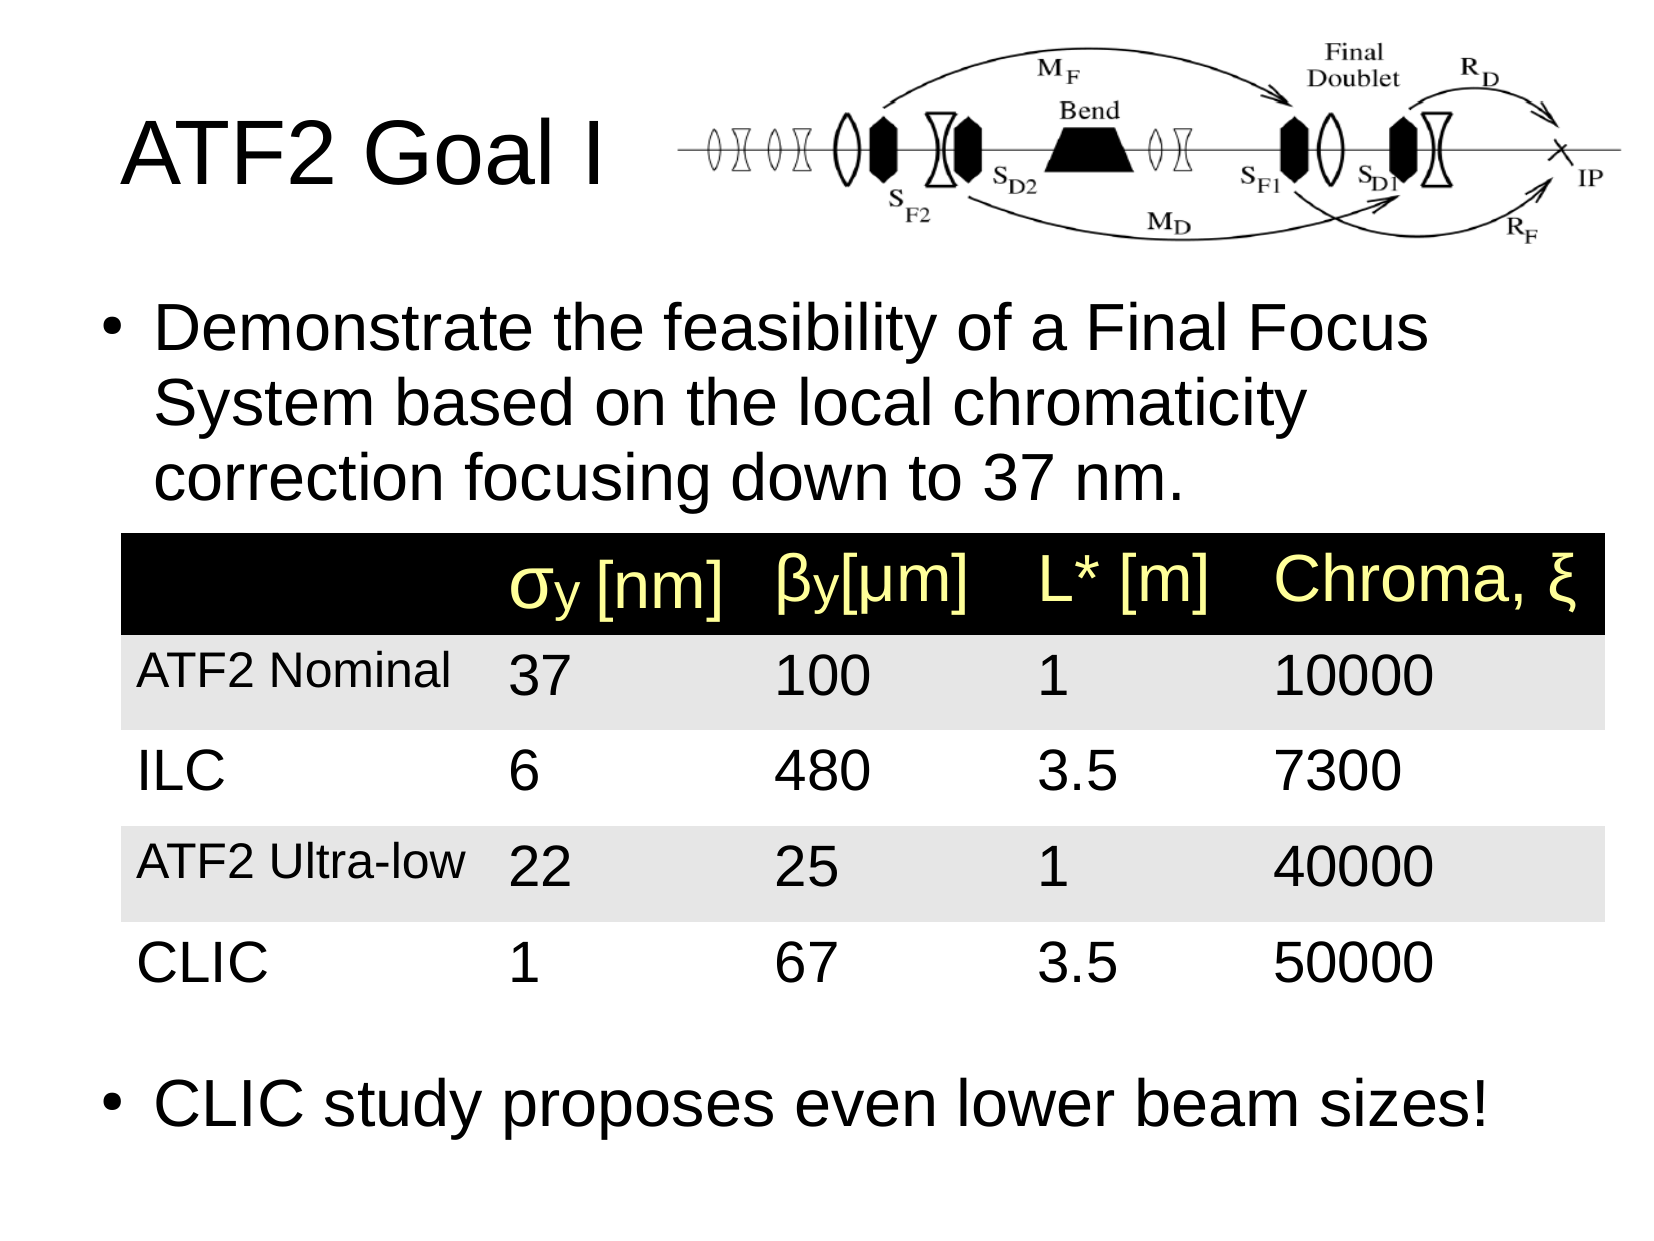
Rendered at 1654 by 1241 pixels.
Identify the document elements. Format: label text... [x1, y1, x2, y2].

table_cell 1 [1023, 635, 1258, 730]
list Demonstrate the feasibility of a Final Focus System based on the local chromaticity correction focusing down to 37 nm. CLIC study proposes even lower beam sizes! [82, 290, 1538, 1171]
table_cell 50000 [1258, 922, 1605, 1018]
picture [630, 0, 1651, 271]
table_cell 22 [494, 826, 760, 922]
table_header σy [nm] [494, 533, 760, 635]
table_cell 3.5 [1023, 922, 1258, 1018]
table_cell 10000 [1258, 635, 1605, 730]
table_cell 40000 [1258, 826, 1605, 922]
table_cell ILC [121, 730, 494, 826]
table_cell 3.5 [1023, 730, 1258, 826]
table_cell 1 [1023, 826, 1258, 922]
table_cell 1 [494, 922, 760, 1018]
table_cell 25 [760, 826, 1023, 922]
table_cell ATF2 Nominal [121, 635, 494, 730]
table_header [121, 533, 494, 635]
table_header L* [m] [1023, 533, 1258, 635]
table_header Chroma, ξ [1258, 533, 1605, 635]
table_cell 100 [760, 635, 1023, 730]
table_cell 7300 [1258, 730, 1605, 826]
table_header βy[μm] [760, 533, 1023, 635]
table_cell 6 [494, 730, 760, 826]
table_cell 37 [494, 635, 760, 730]
title ATF2 Goal I [82, 49, 630, 257]
table_cell 67 [760, 922, 1023, 1018]
table_cell CLIC [121, 922, 494, 1018]
table_cell 480 [760, 730, 1023, 826]
table_cell ATF2 Ultra-low [121, 826, 494, 922]
